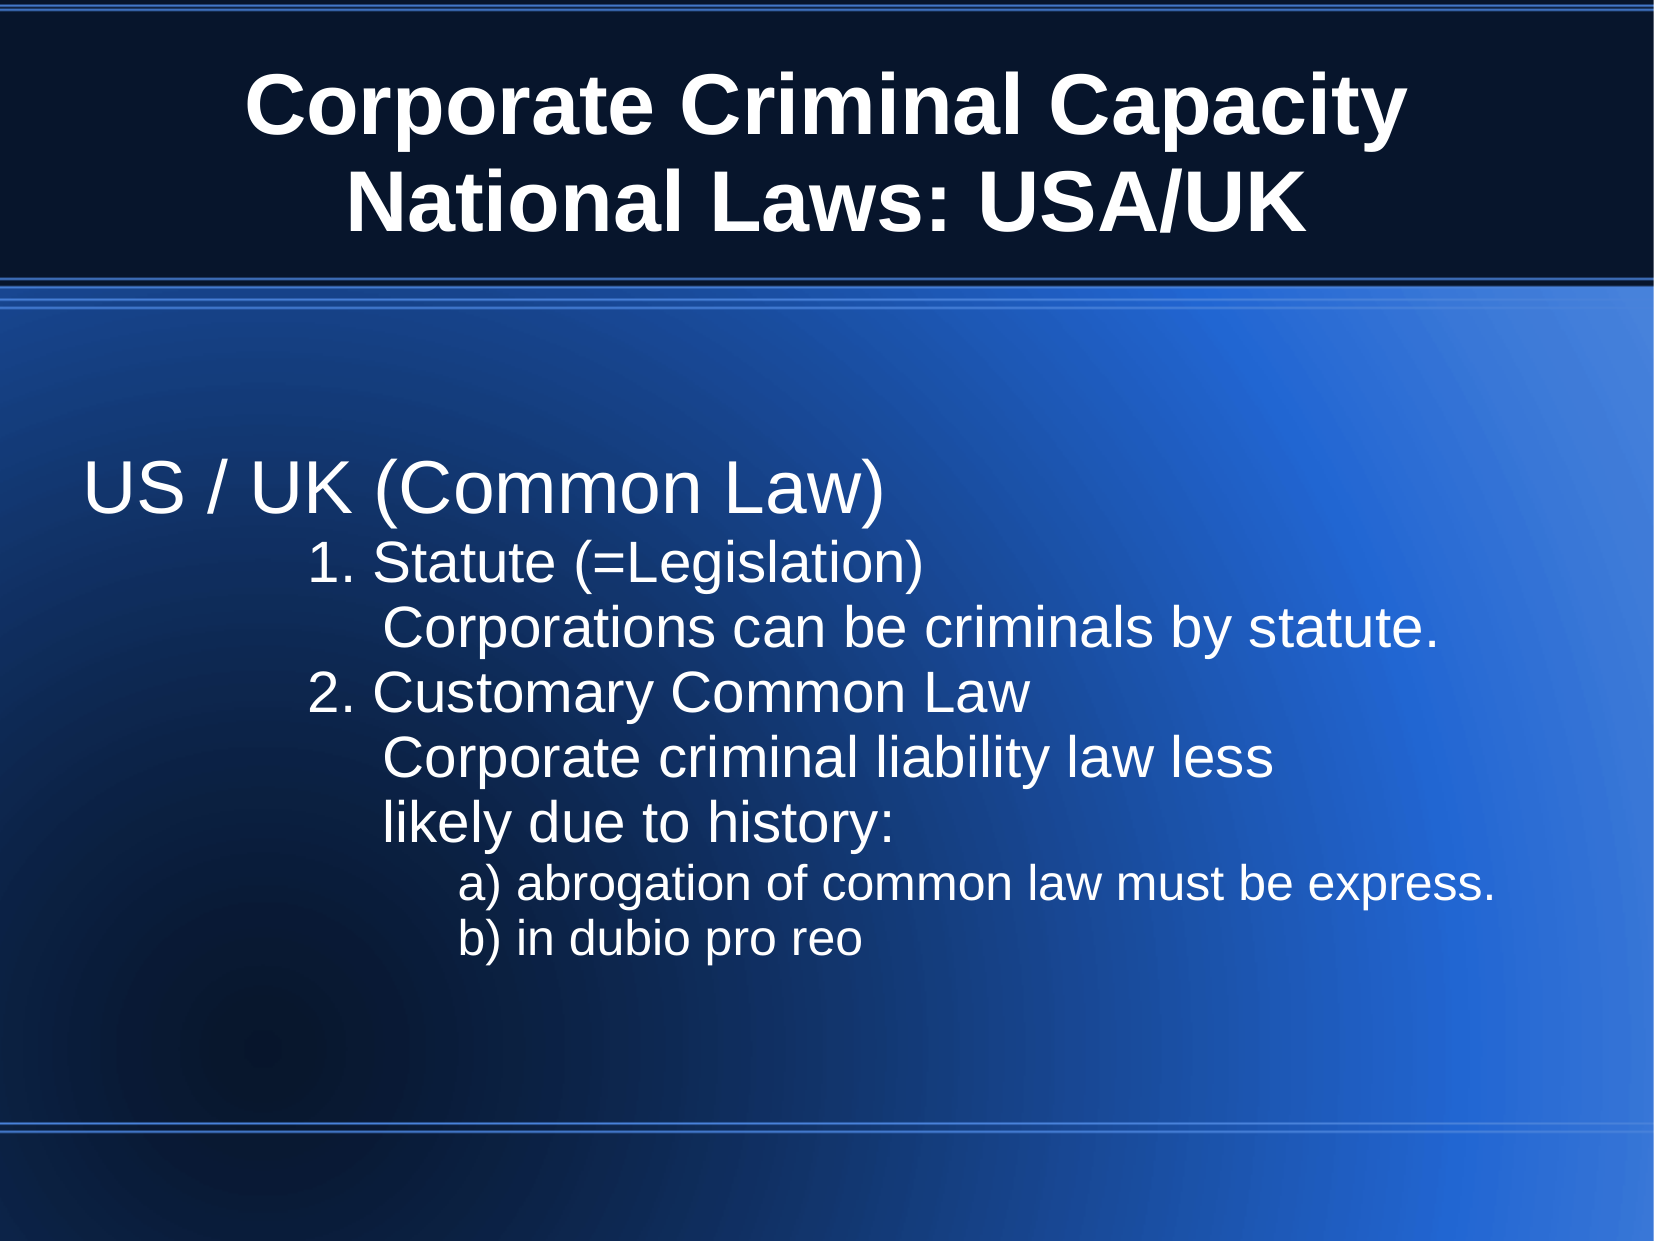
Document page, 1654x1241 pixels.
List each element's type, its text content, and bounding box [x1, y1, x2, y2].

title Corporate Criminal Capacity National Laws: USA/UK [82, 49, 1571, 257]
picture [0, 0, 1654, 1241]
subtitle US / UK (Common Law) 1. Statute (=Legislation) Corporations can be criminals by statute. 2. Customary Common Law Corporate criminal liability law less likely due to history: a) abrogation of common law must be express. b) in dubio pro reo [82, 355, 1571, 1058]
